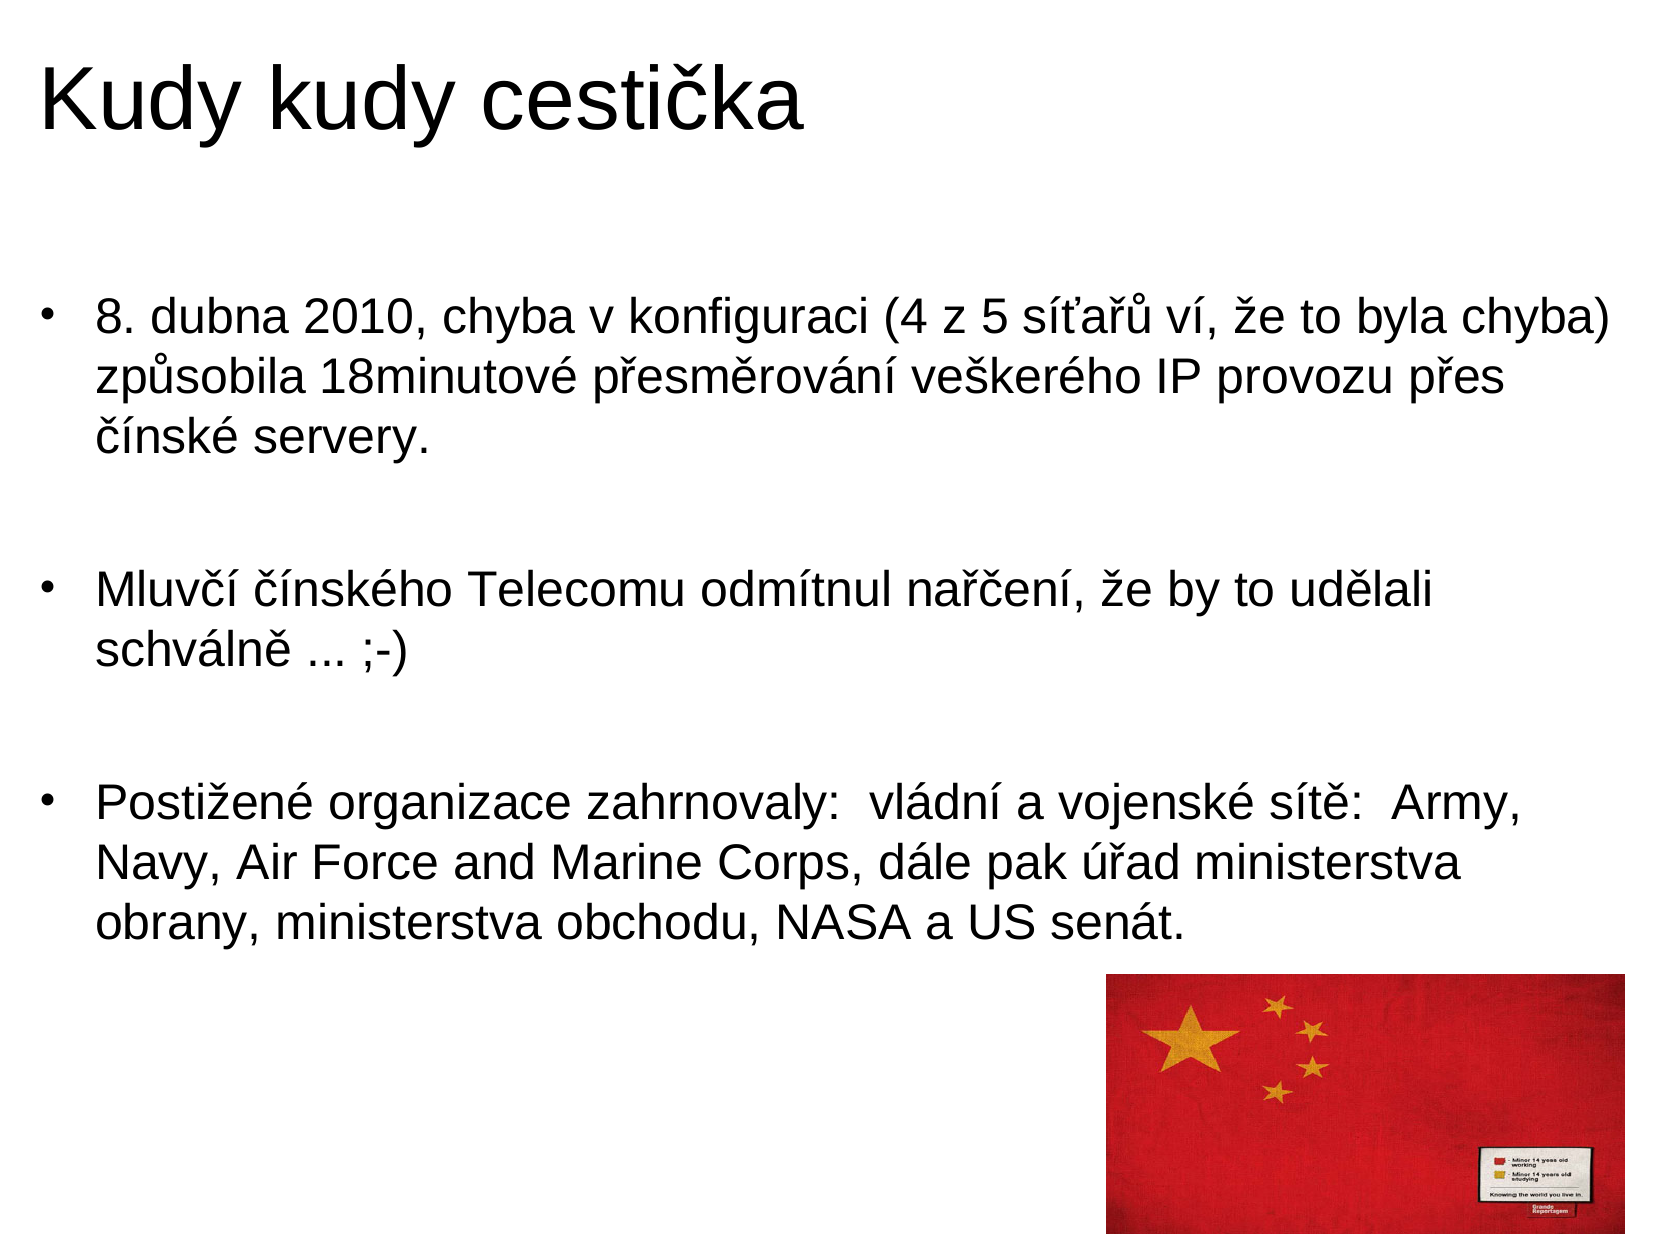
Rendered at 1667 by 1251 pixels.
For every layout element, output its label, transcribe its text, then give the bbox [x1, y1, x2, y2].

list 8. dubna 2010, chyba v konfiguraci (4 z 5 síťařů ví, že to byla chyba) způsobila 18minutové přesměrování veškerého IP provozu přes čínské servery. Mluvčí čínského Telecomu odmítnul nařčení, že by to udělali schválně ... ;-) Postižené organizace zahrnovaly: vládní a vojenské sítě: Army, Navy, Air Force and Marine Corps, dále pak úřad ministerstva obrany, ministerstva obchodu, NASA a US senát. [39, 283, 1627, 1134]
title Kudy kudy cestička [38, 47, 1625, 197]
picture [1106, 1134, 1625, 1234]
